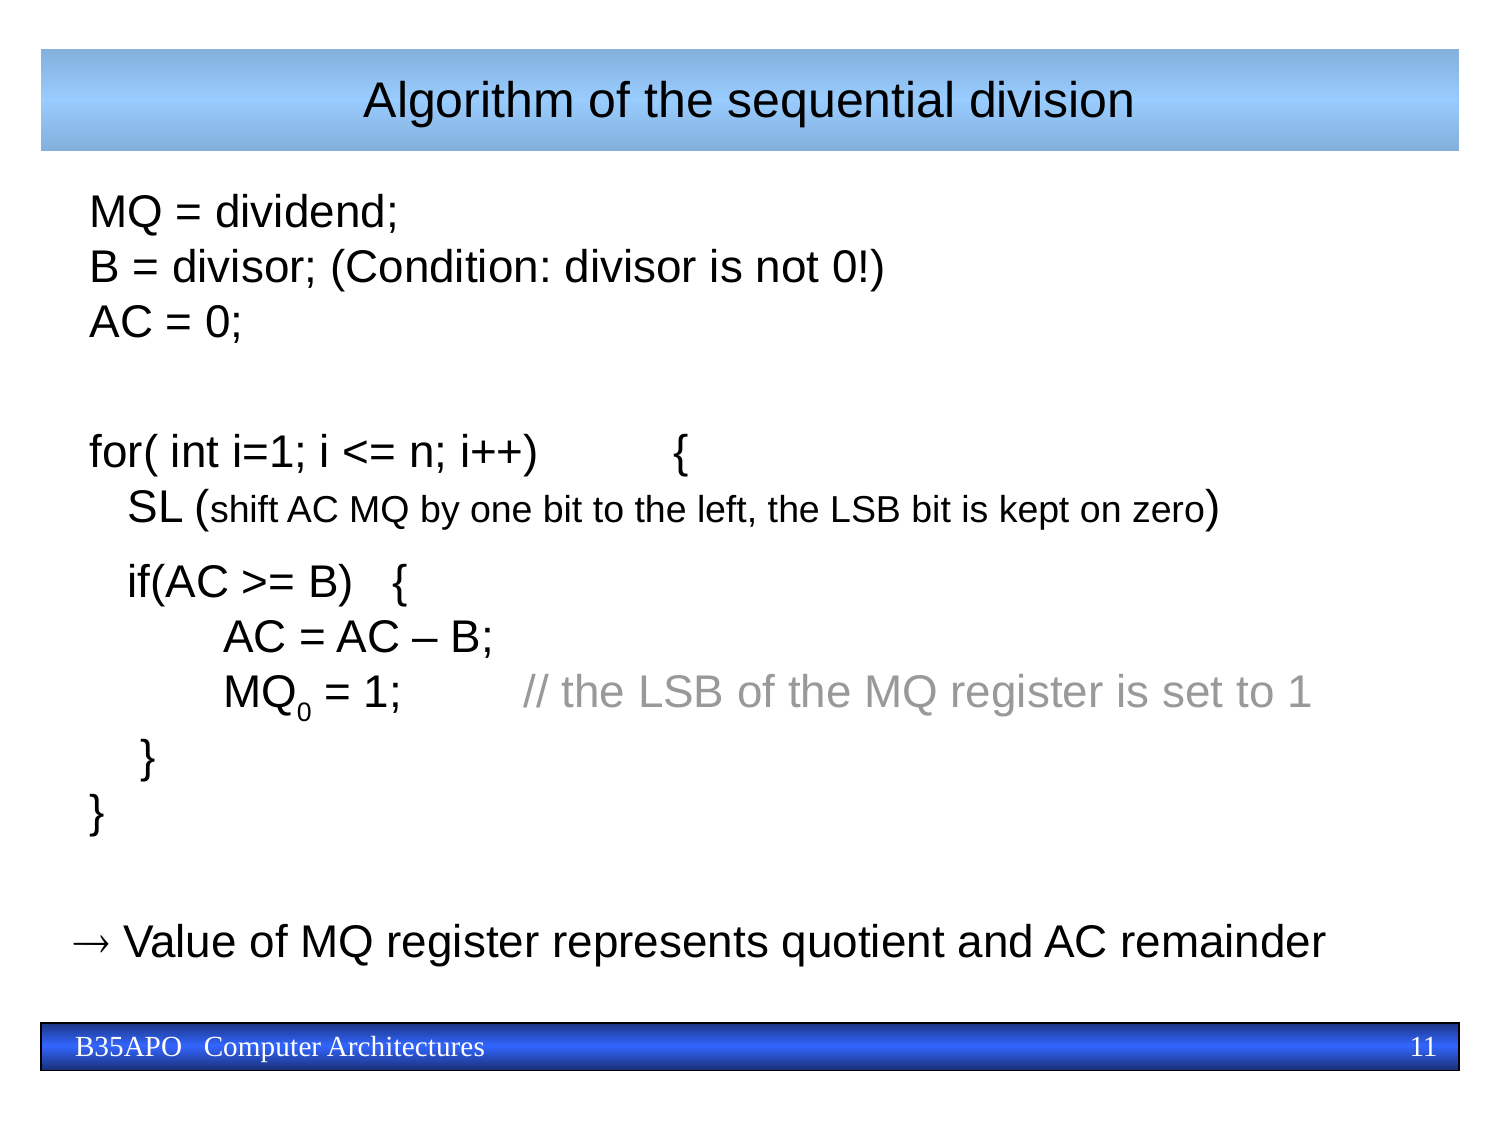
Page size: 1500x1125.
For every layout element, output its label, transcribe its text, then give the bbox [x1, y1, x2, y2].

title Algorithm of the sequential division [41, 49, 1459, 151]
text_box MQ = dividend; B = divisor; (Condition: divisor is not 0!) AC = 0; for( int i=1; i <= n; i++) { SL (shift AC MQ by one bit to the left, the LSB bit is kept on zero) if(AC >= B) { AC = AC – B; MQ0 = 1; // the LSB of the MQ register is set to 1 } }  Value of MQ register represents quotient and AC remainder [58, 174, 1500, 974]
